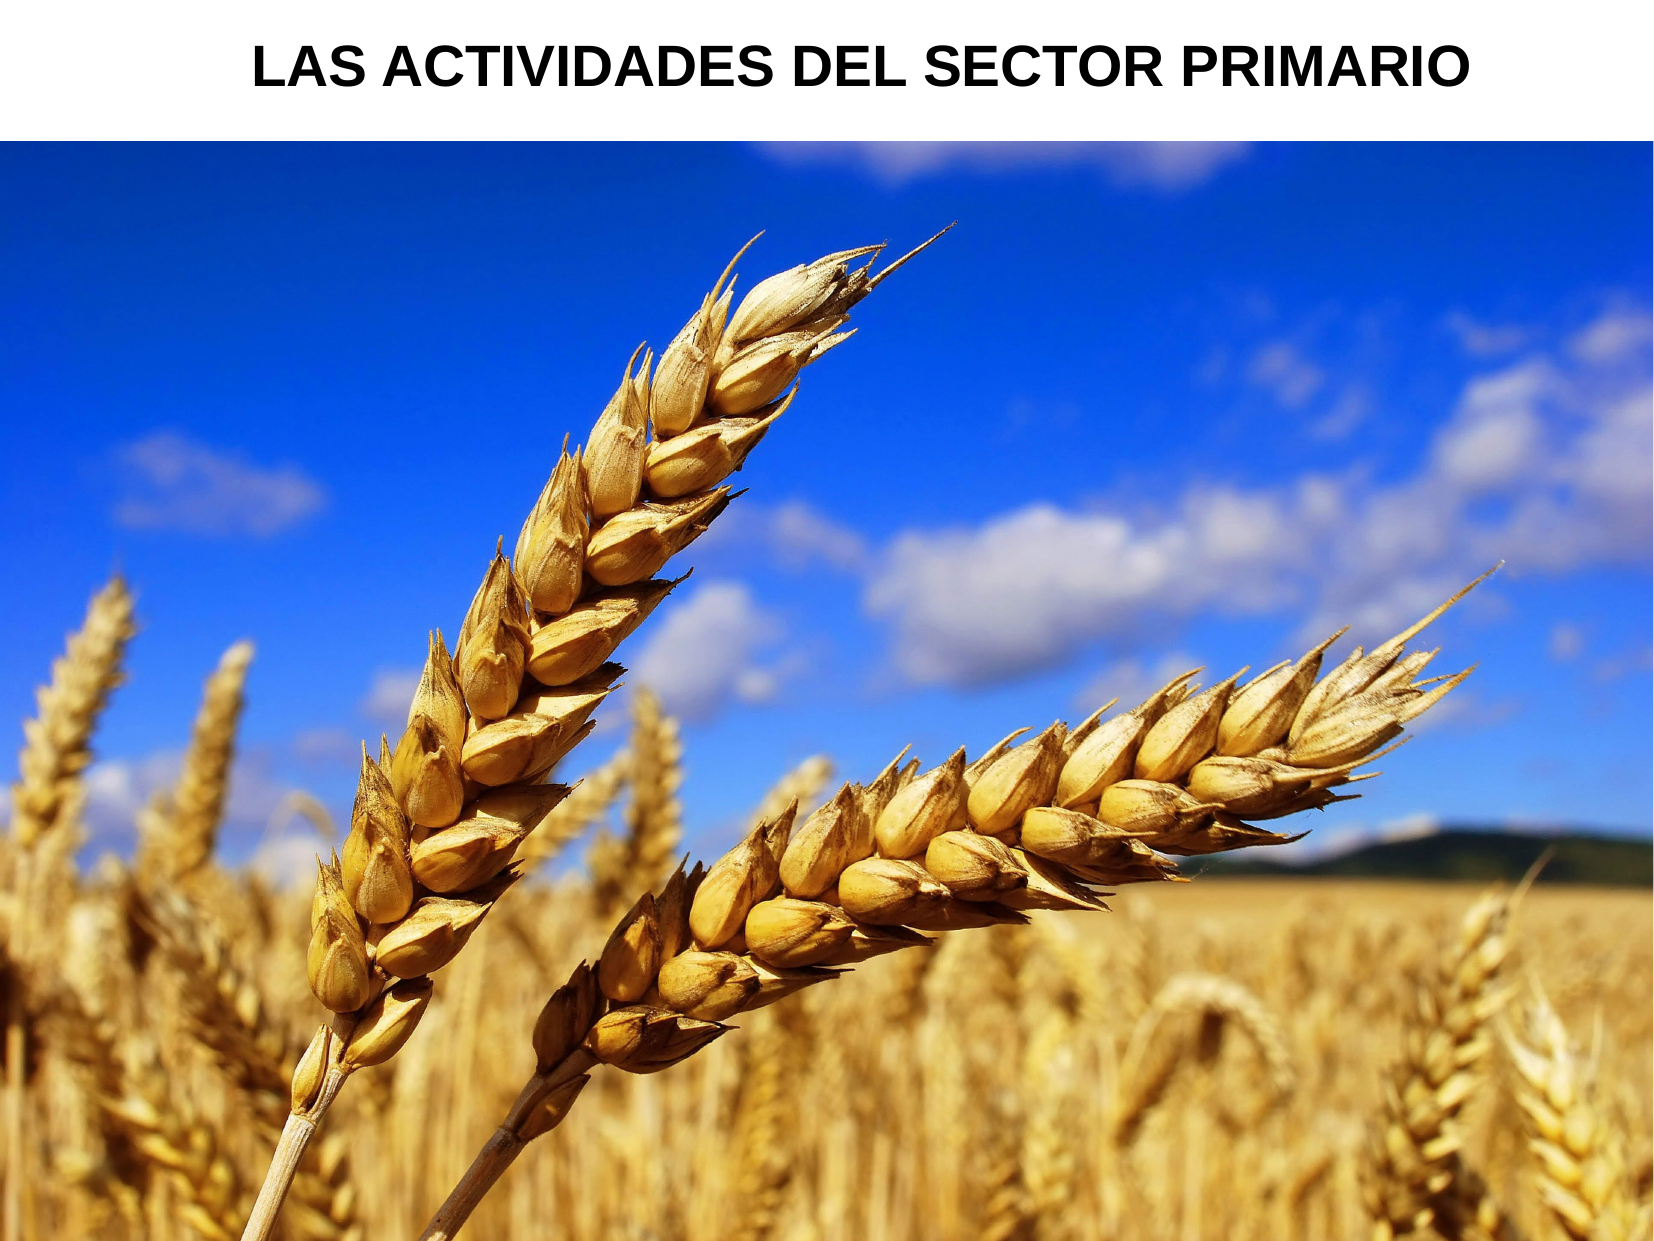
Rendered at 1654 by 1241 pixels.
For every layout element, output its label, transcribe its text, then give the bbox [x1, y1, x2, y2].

text_box LAS ACTIVIDADES DEL SECTOR PRIMARIO [236, 26, 1487, 107]
picture [0, 141, 1654, 1241]
